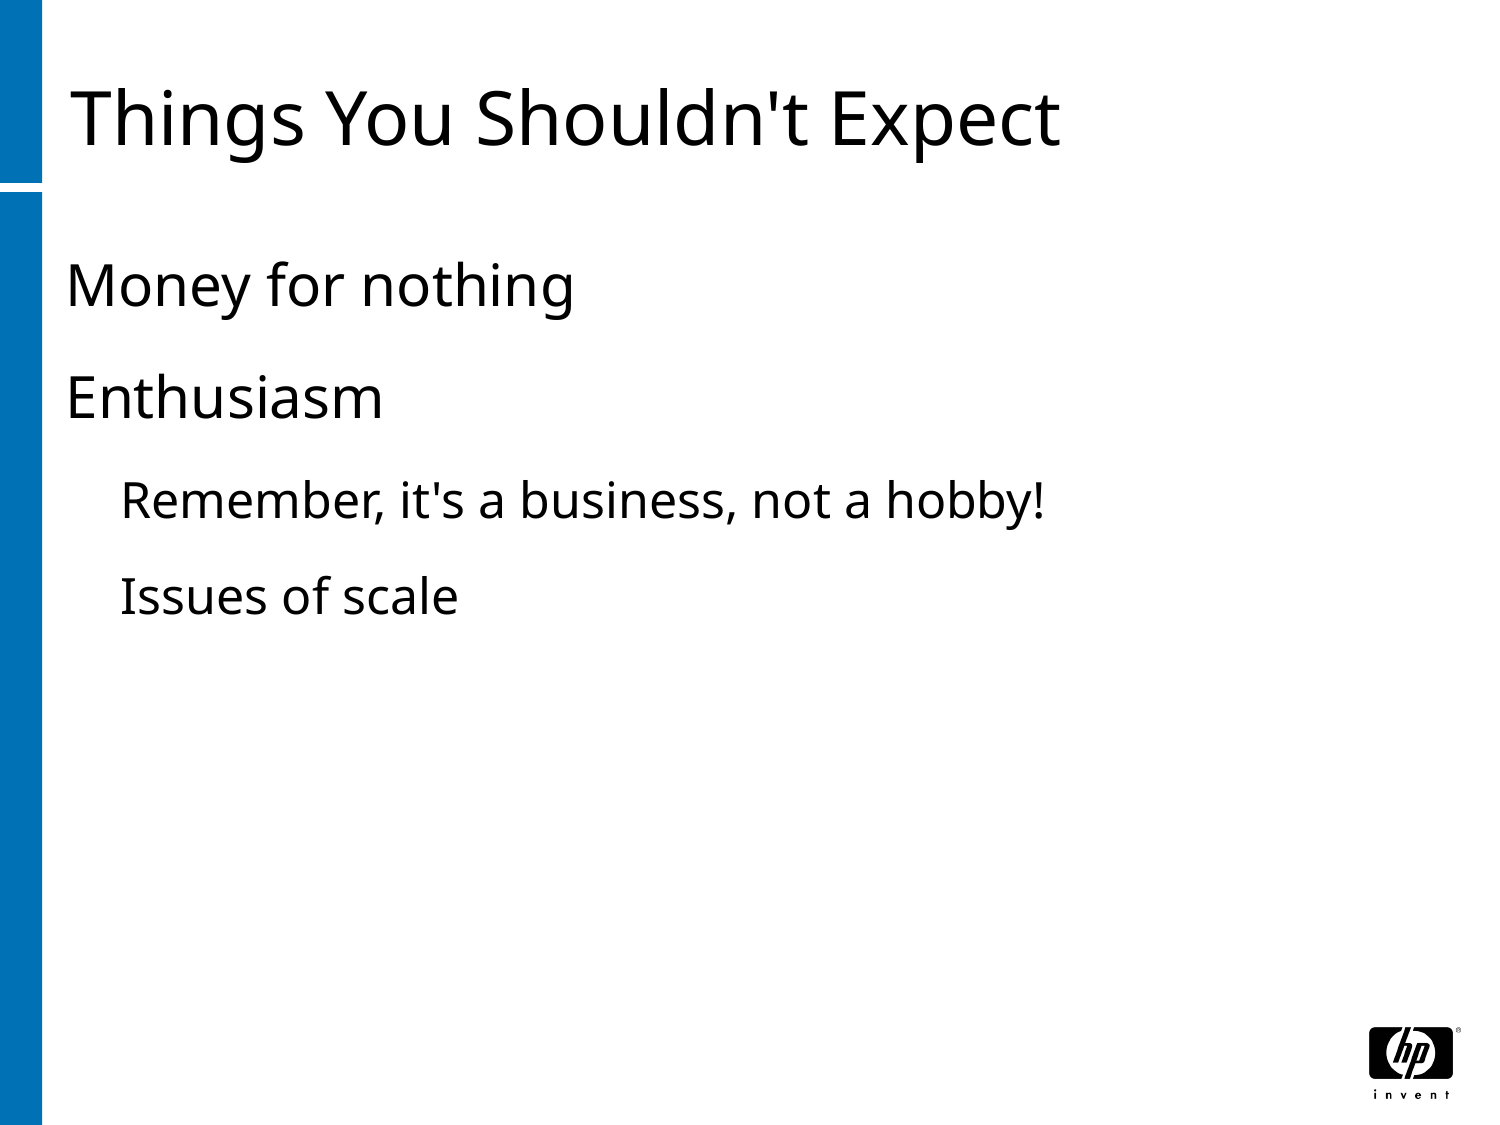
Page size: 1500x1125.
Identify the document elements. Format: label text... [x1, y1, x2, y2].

picture [1369, 1027, 1461, 1099]
list Money for nothing Enthusiasm Remember, it's a business, not a hobby! Issues of scale [65, 237, 1422, 982]
title Things You Shouldn't Expect [70, 26, 1422, 198]
